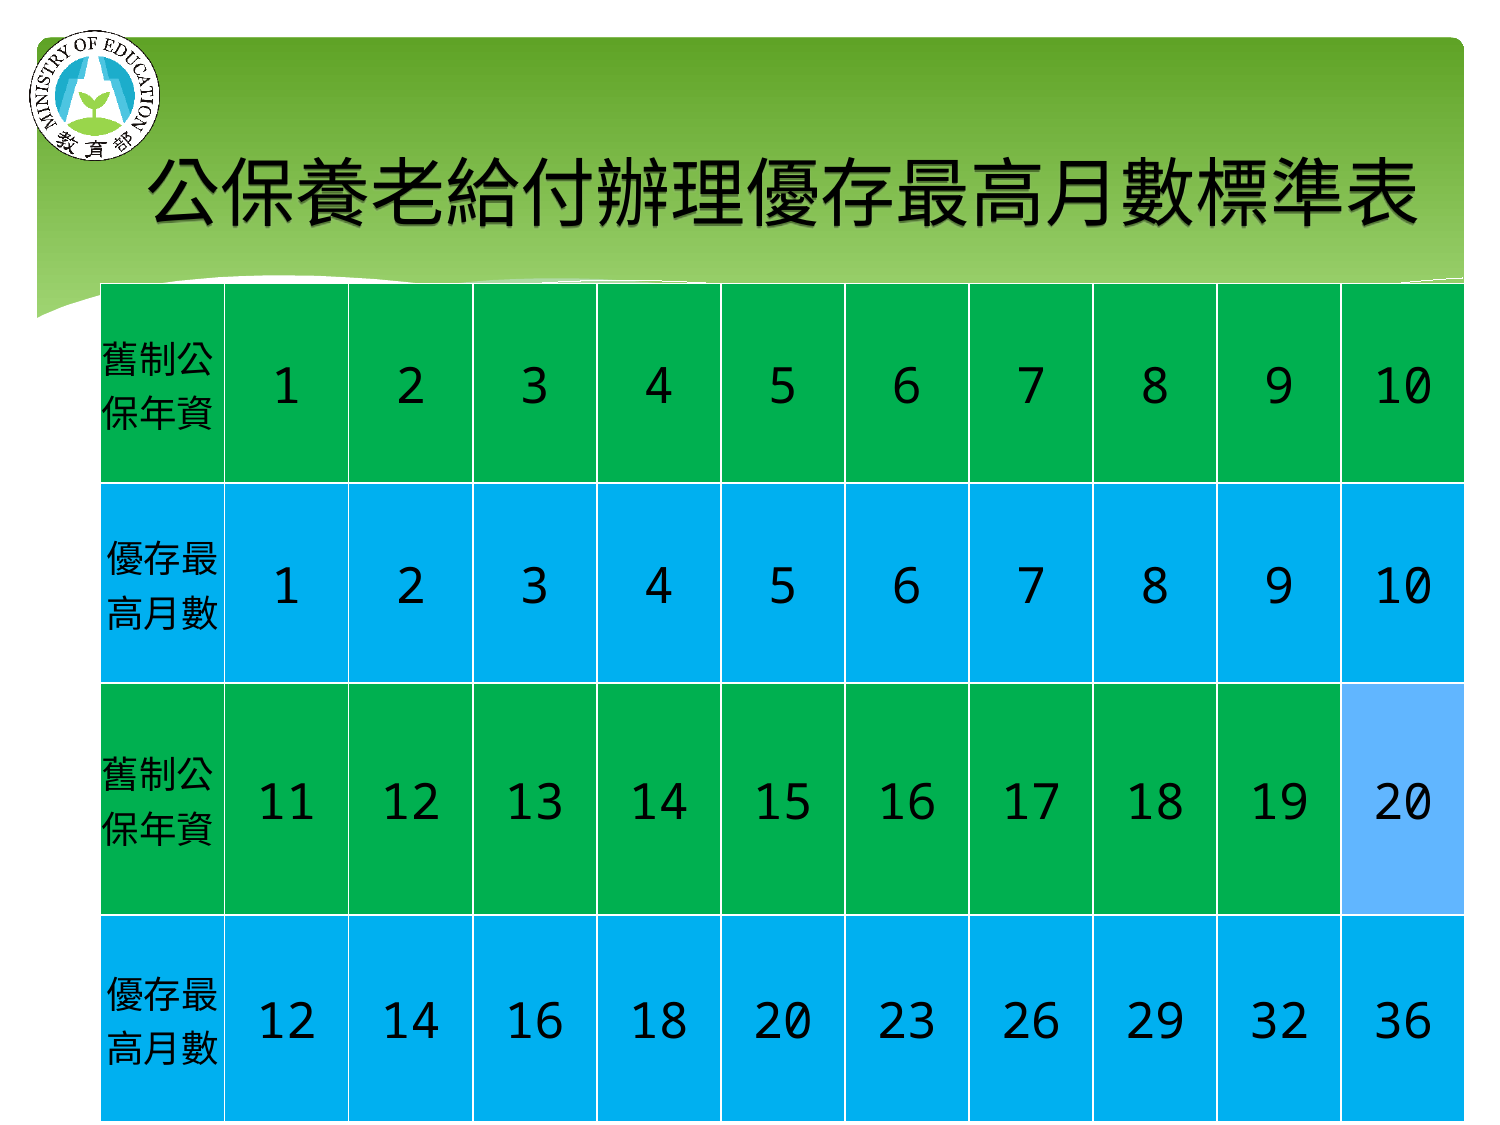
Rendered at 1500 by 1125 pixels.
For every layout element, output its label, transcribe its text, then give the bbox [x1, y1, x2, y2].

table_cell 20 [722, 916, 844, 1121]
table_header 8 [1094, 284, 1216, 482]
table_cell 3 [474, 484, 596, 682]
table_cell 16 [474, 916, 596, 1121]
table_cell 6 [846, 484, 968, 682]
table_cell 1 [225, 484, 348, 682]
table_cell 11 [225, 684, 348, 914]
table_cell 9 [1218, 484, 1340, 682]
table_header 2 [349, 284, 472, 482]
table_header 6 [846, 284, 968, 482]
table_cell 26 [970, 916, 1092, 1121]
table_header 1 [225, 284, 348, 482]
table_cell 12 [349, 684, 472, 914]
table_header 4 [598, 284, 720, 482]
table_cell 12 [225, 916, 348, 1121]
table_header 9 [1218, 284, 1340, 482]
table_cell 19 [1218, 684, 1340, 914]
table_cell 23 [846, 916, 968, 1121]
table_cell 16 [846, 684, 968, 914]
table_cell 32 [1218, 916, 1340, 1121]
table_cell 10 [1342, 484, 1464, 682]
table_cell 14 [598, 684, 720, 914]
table_cell 18 [1094, 684, 1216, 914]
table_cell 8 [1094, 484, 1216, 682]
title 公保養老給付辦理優存最高月數標準表 [114, 125, 1451, 256]
table_cell 29 [1094, 916, 1216, 1121]
table_cell 5 [722, 484, 844, 682]
table_header 舊制公保年資 [101, 284, 224, 482]
table_cell 優存最高月數 [101, 916, 224, 1121]
table_cell 18 [598, 916, 720, 1121]
table_cell 4 [598, 484, 720, 682]
table_cell 15 [722, 684, 844, 914]
table_header 7 [970, 284, 1092, 482]
picture [29, 30, 160, 161]
table_cell 17 [970, 684, 1092, 914]
table_cell 36 [1342, 916, 1464, 1121]
table_header 10 [1342, 284, 1464, 482]
table_cell 7 [970, 484, 1092, 682]
table_cell 2 [349, 484, 472, 682]
table_header 3 [474, 284, 596, 482]
table_cell 20 [1342, 684, 1464, 914]
table_header 5 [722, 284, 844, 482]
table_cell 14 [349, 916, 472, 1121]
table_cell 13 [474, 684, 596, 914]
table_cell 優存最高月數 [101, 484, 224, 682]
table_cell 舊制公保年資 [101, 684, 224, 914]
